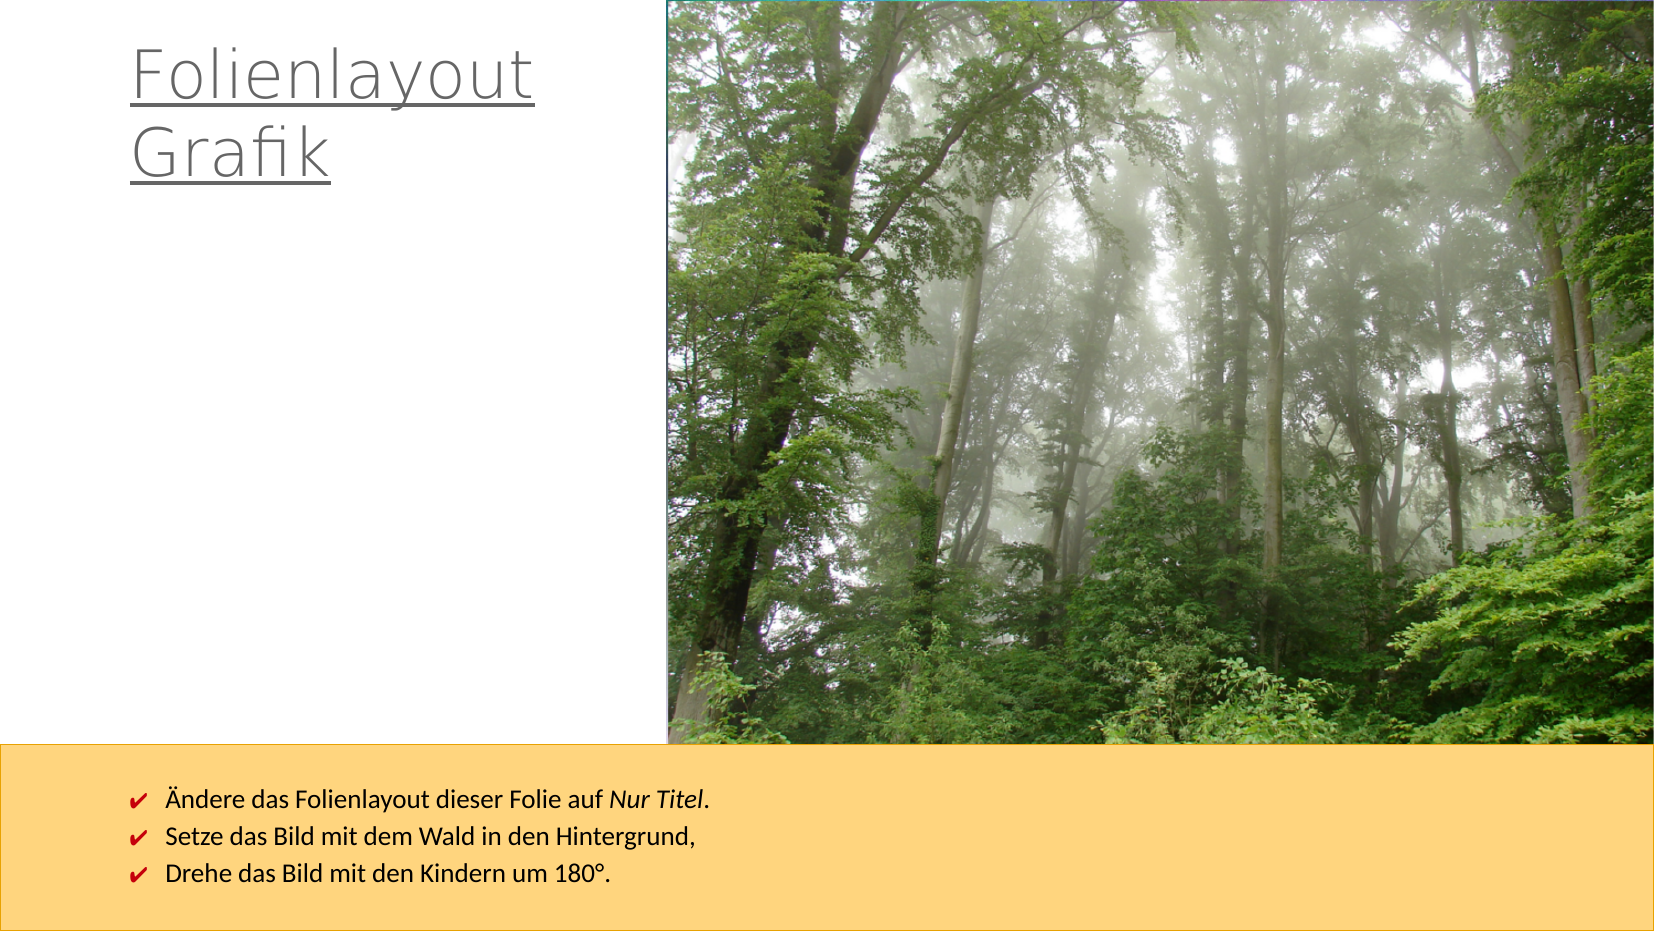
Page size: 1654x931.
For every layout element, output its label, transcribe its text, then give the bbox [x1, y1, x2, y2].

title Folienlayout Grafik [129, 36, 686, 193]
text_box Ändere das Folienlayout dieser Folie auf Nur Titel. Setze das Bild mit dem Wald in den Hintergrund, Drehe das Bild mit den Kindern um 180°. [0, 744, 1654, 931]
picture [665, 0, 1654, 744]
